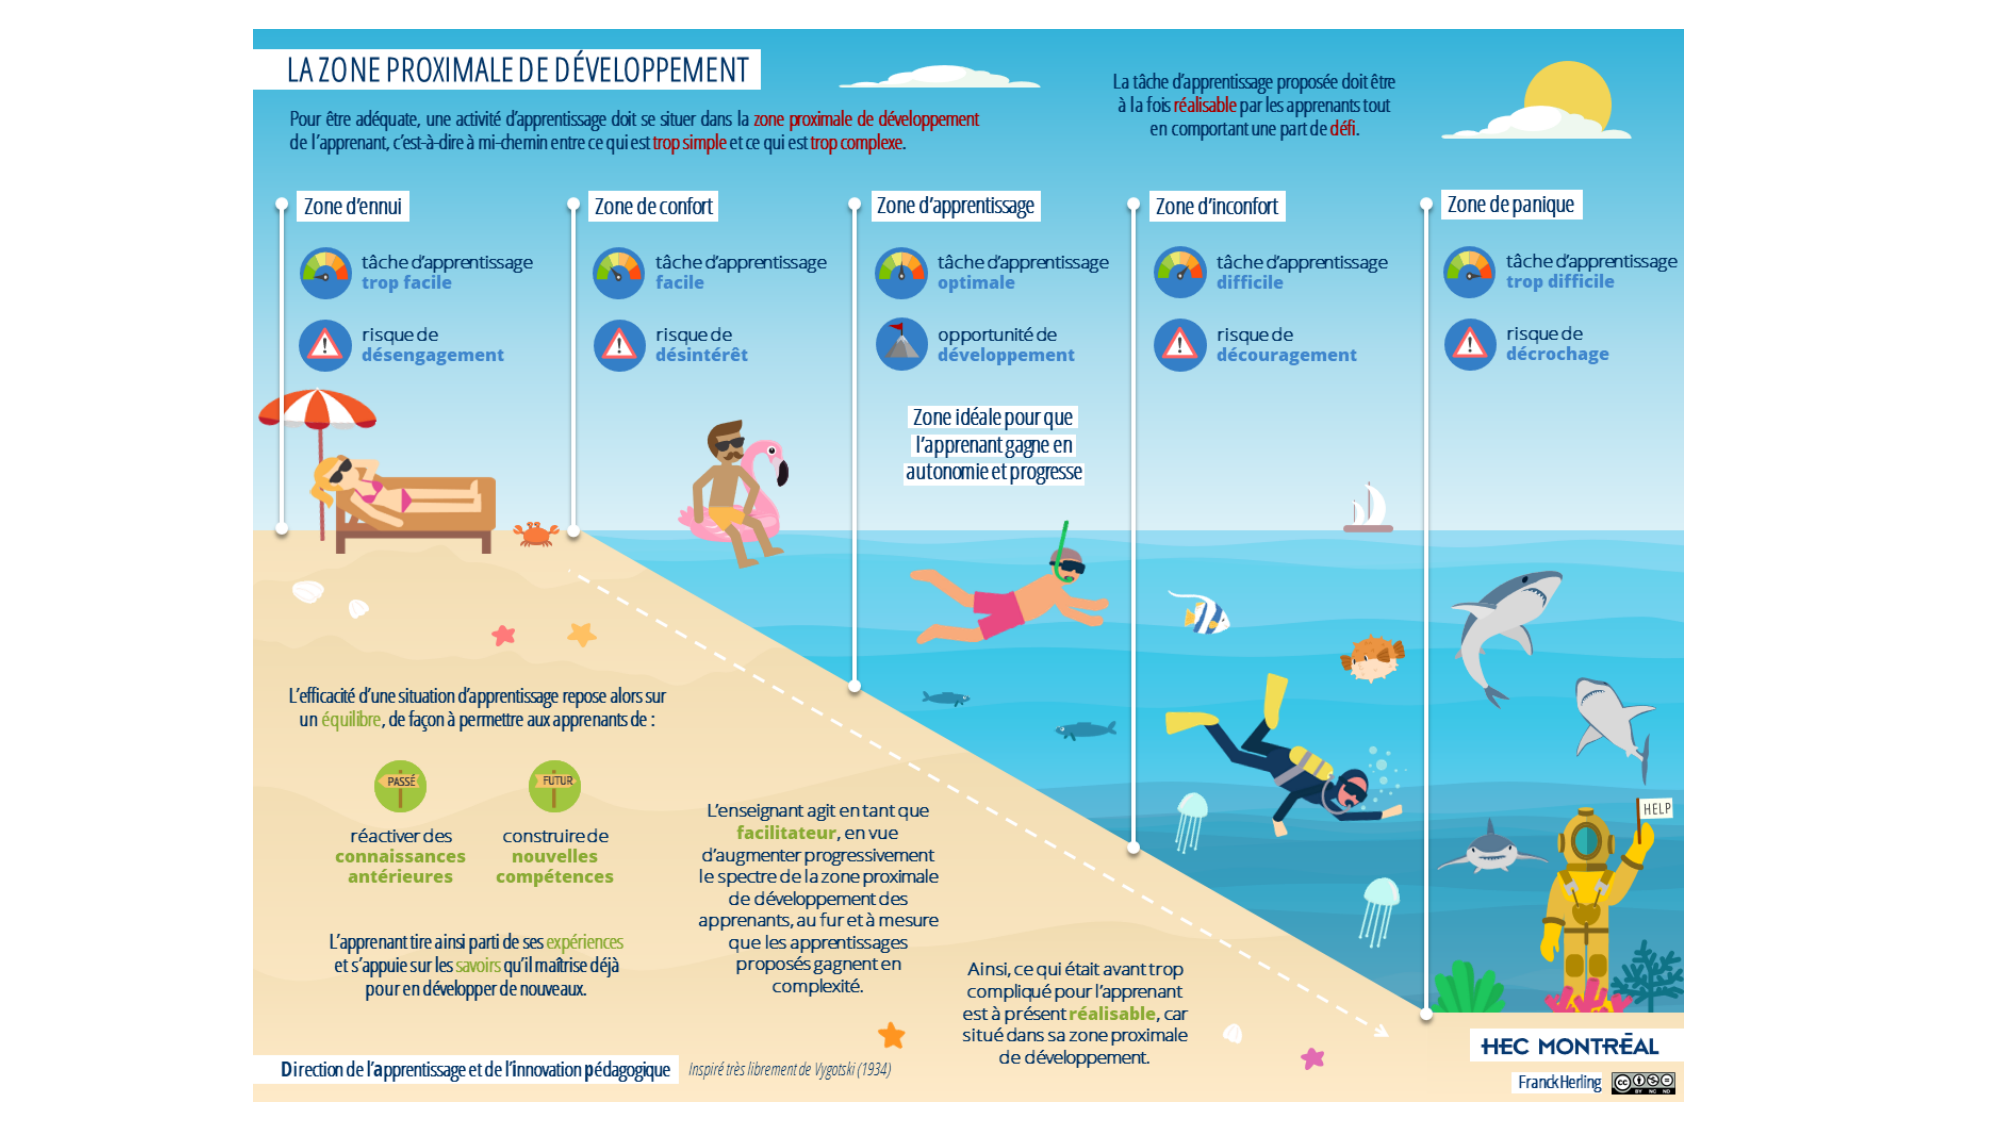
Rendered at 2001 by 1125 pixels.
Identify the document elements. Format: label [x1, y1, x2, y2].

picture [253, 29, 1684, 1102]
